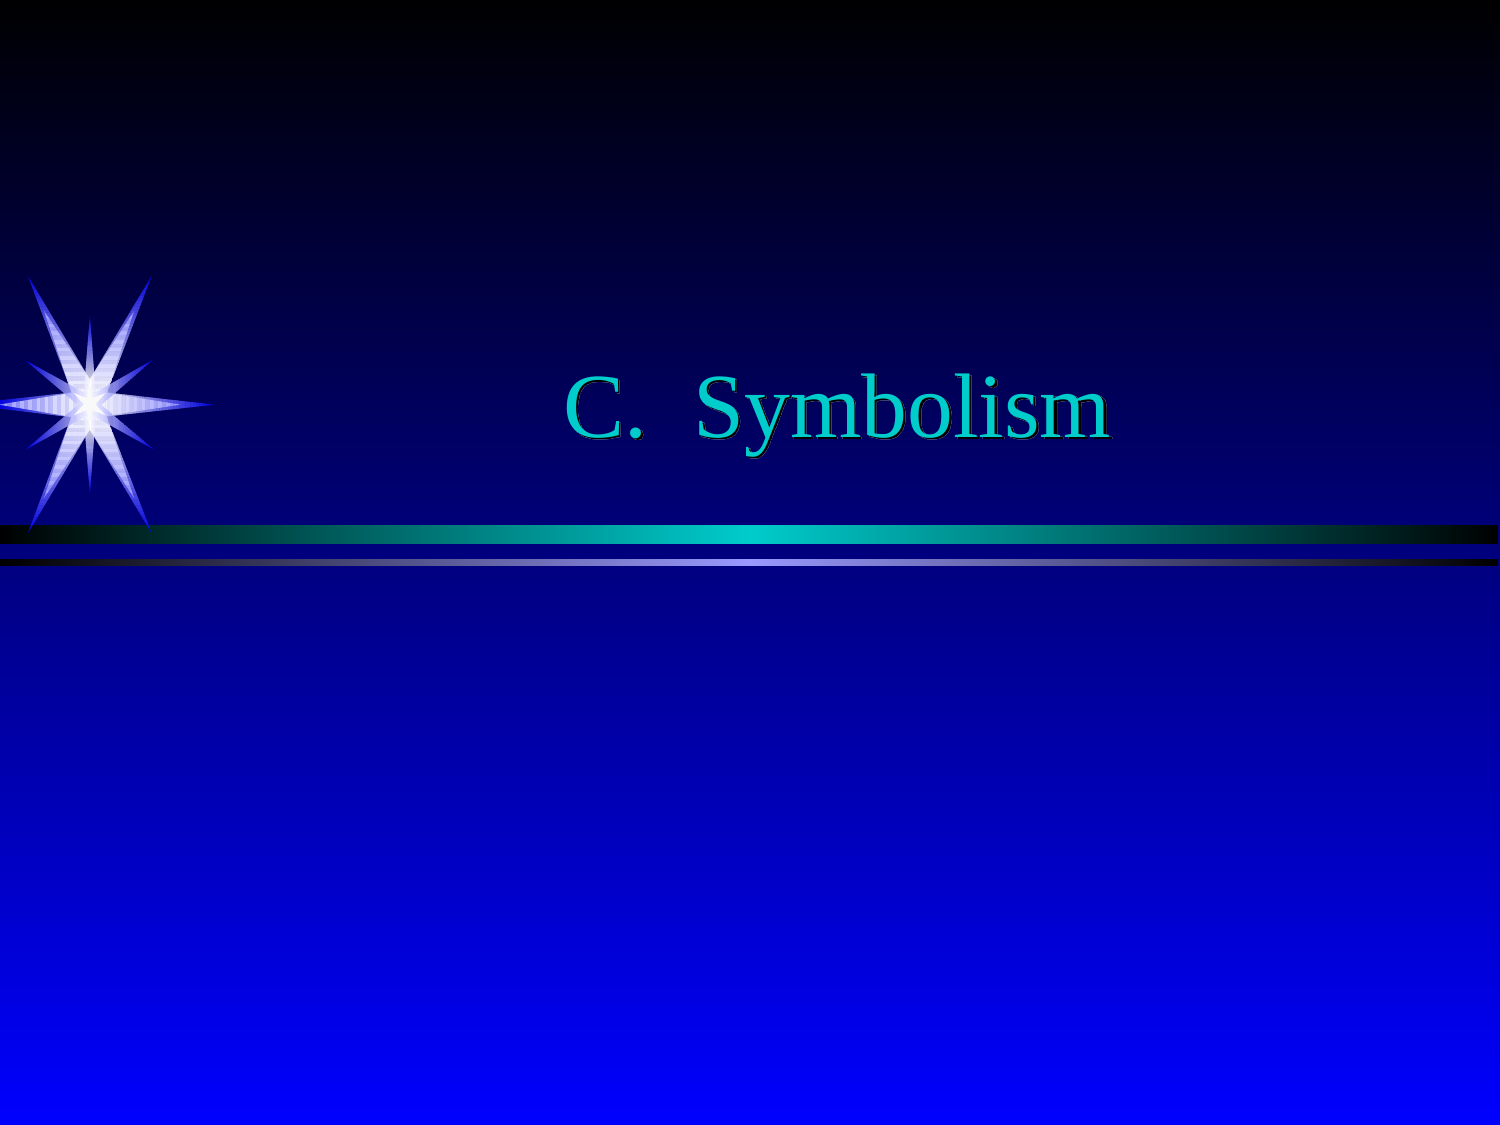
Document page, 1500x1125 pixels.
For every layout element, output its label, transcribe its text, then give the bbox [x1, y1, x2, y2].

title C. Symbolism [200, 312, 1476, 501]
